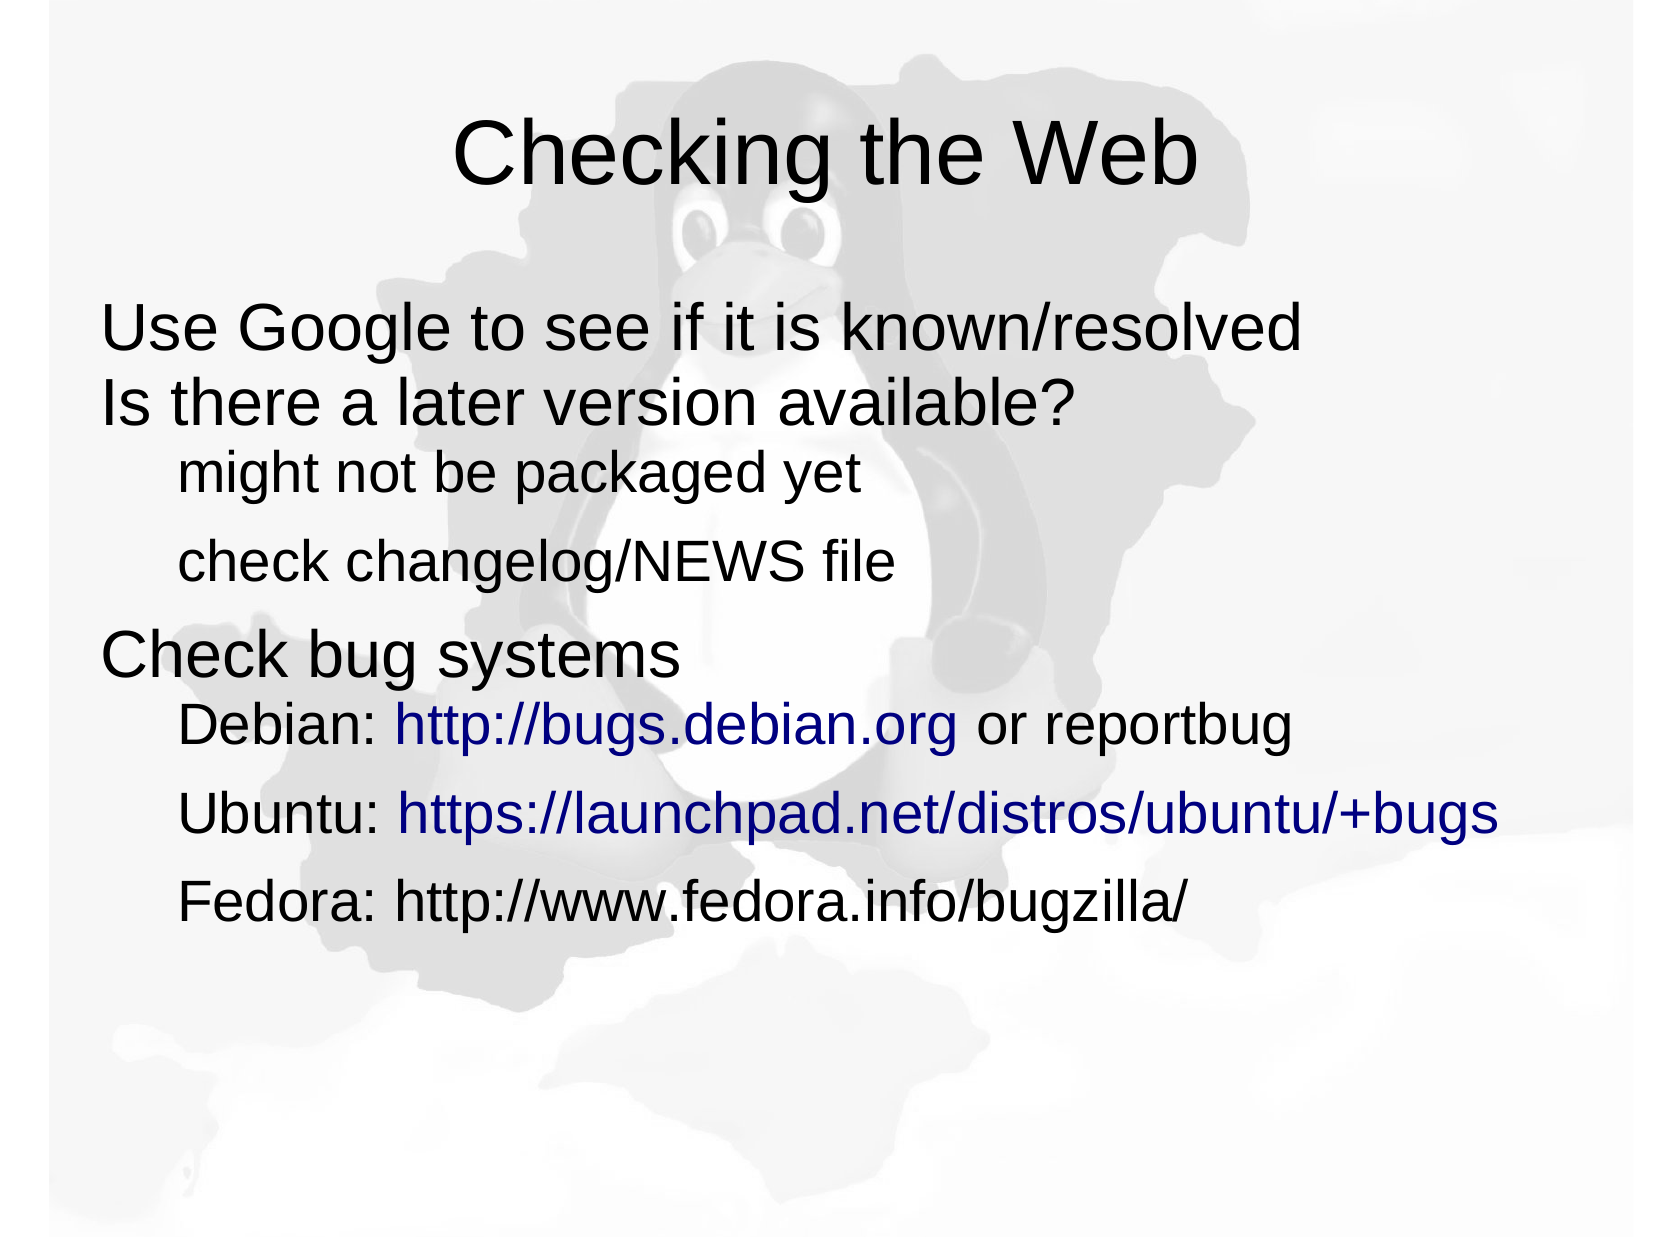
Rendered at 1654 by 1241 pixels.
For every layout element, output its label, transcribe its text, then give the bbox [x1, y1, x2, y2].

title Checking the Web [82, 49, 1571, 257]
picture [49, 0, 1634, 1237]
list Use Google to see if it is known/resolved Is there a later version available? might not be packaged yet check changelog/NEWS file Check bug systems Debian: http://bugs.debian.org or reportbug Ubuntu: https://launchpad.net/distros/ubuntu/+bugs Fedora: http://www.fedora.info/bugzilla/ [82, 290, 1571, 1109]
